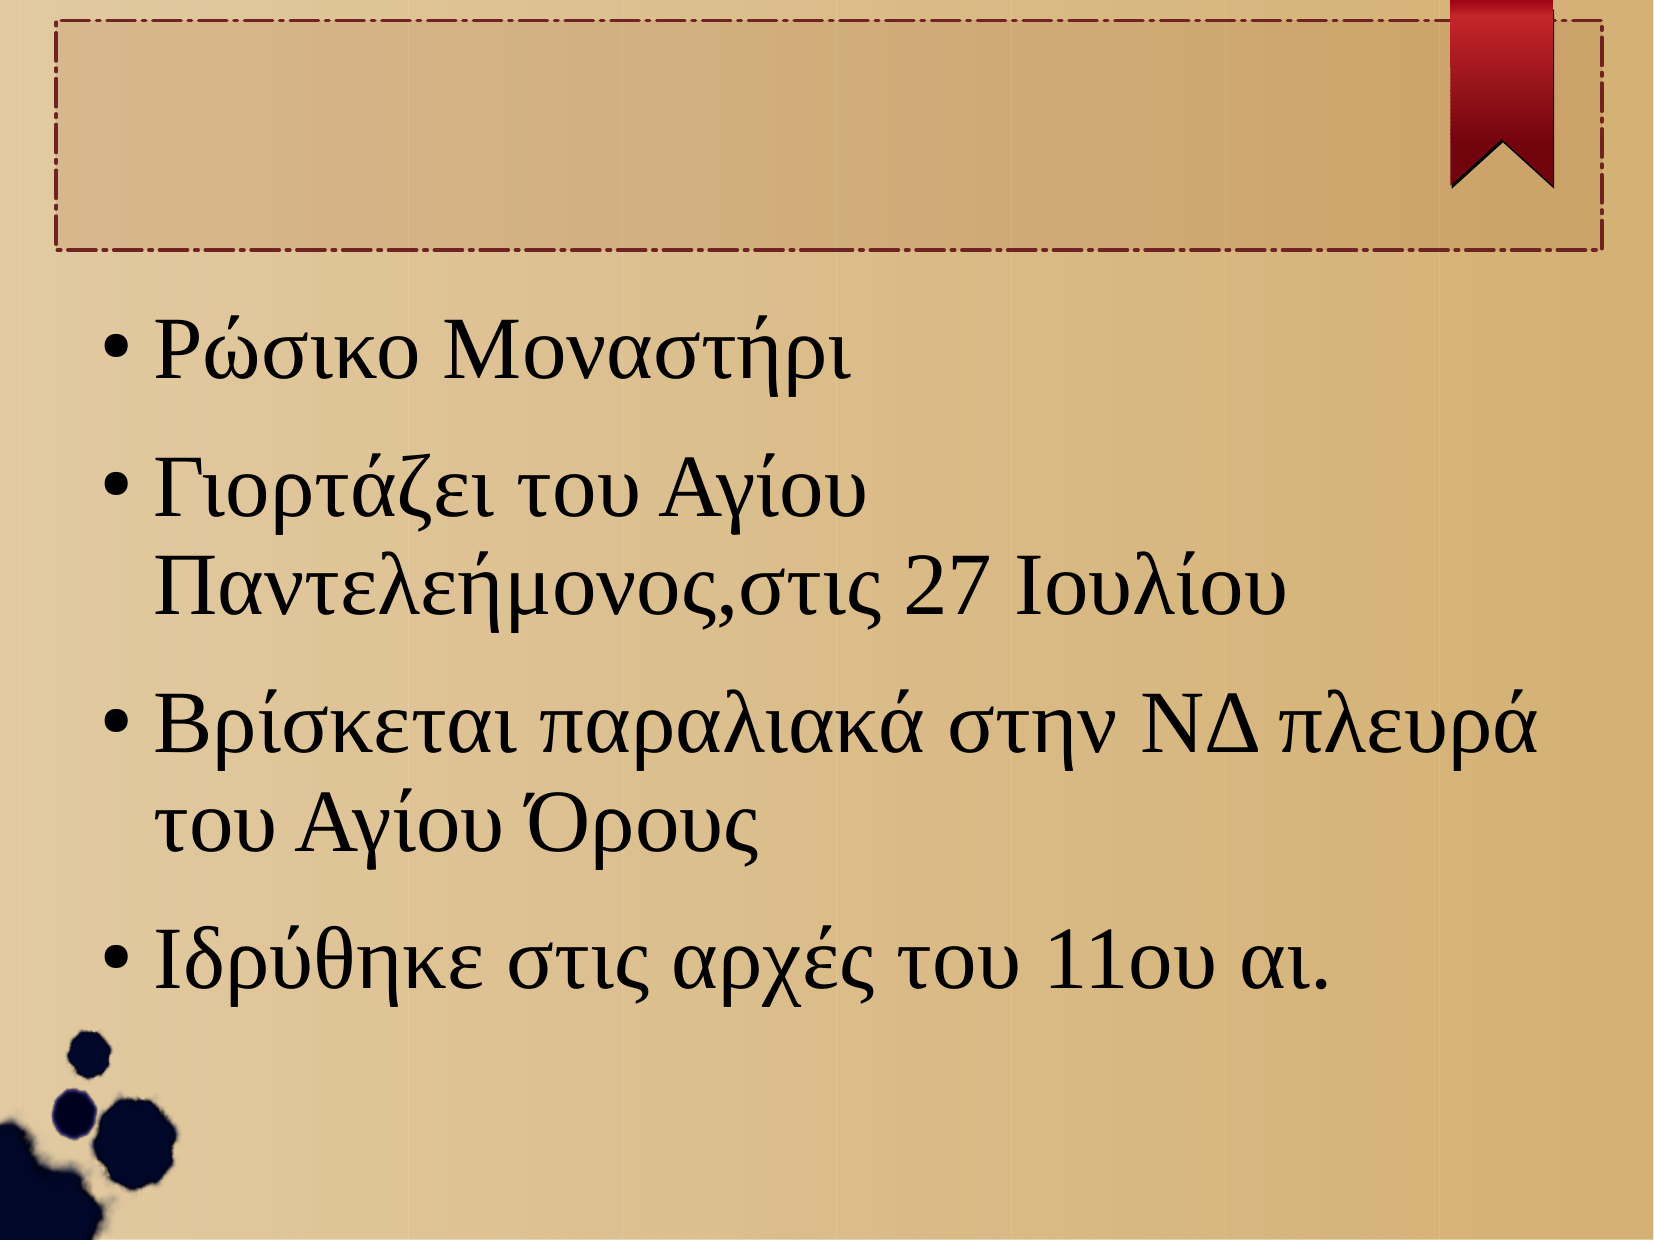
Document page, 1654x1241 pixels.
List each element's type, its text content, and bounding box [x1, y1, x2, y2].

list Ρώσικο Μοναστήρι Γιορτάζει του Αγίου Παντελεήμονος,στις 27 Ιουλίου Βρίσκεται παραλιακά στην ΝΔ πλευρά του Αγίου Όρους Ιδρύθηκε στις αρχές του 11ου αι. [82, 299, 1571, 1019]
